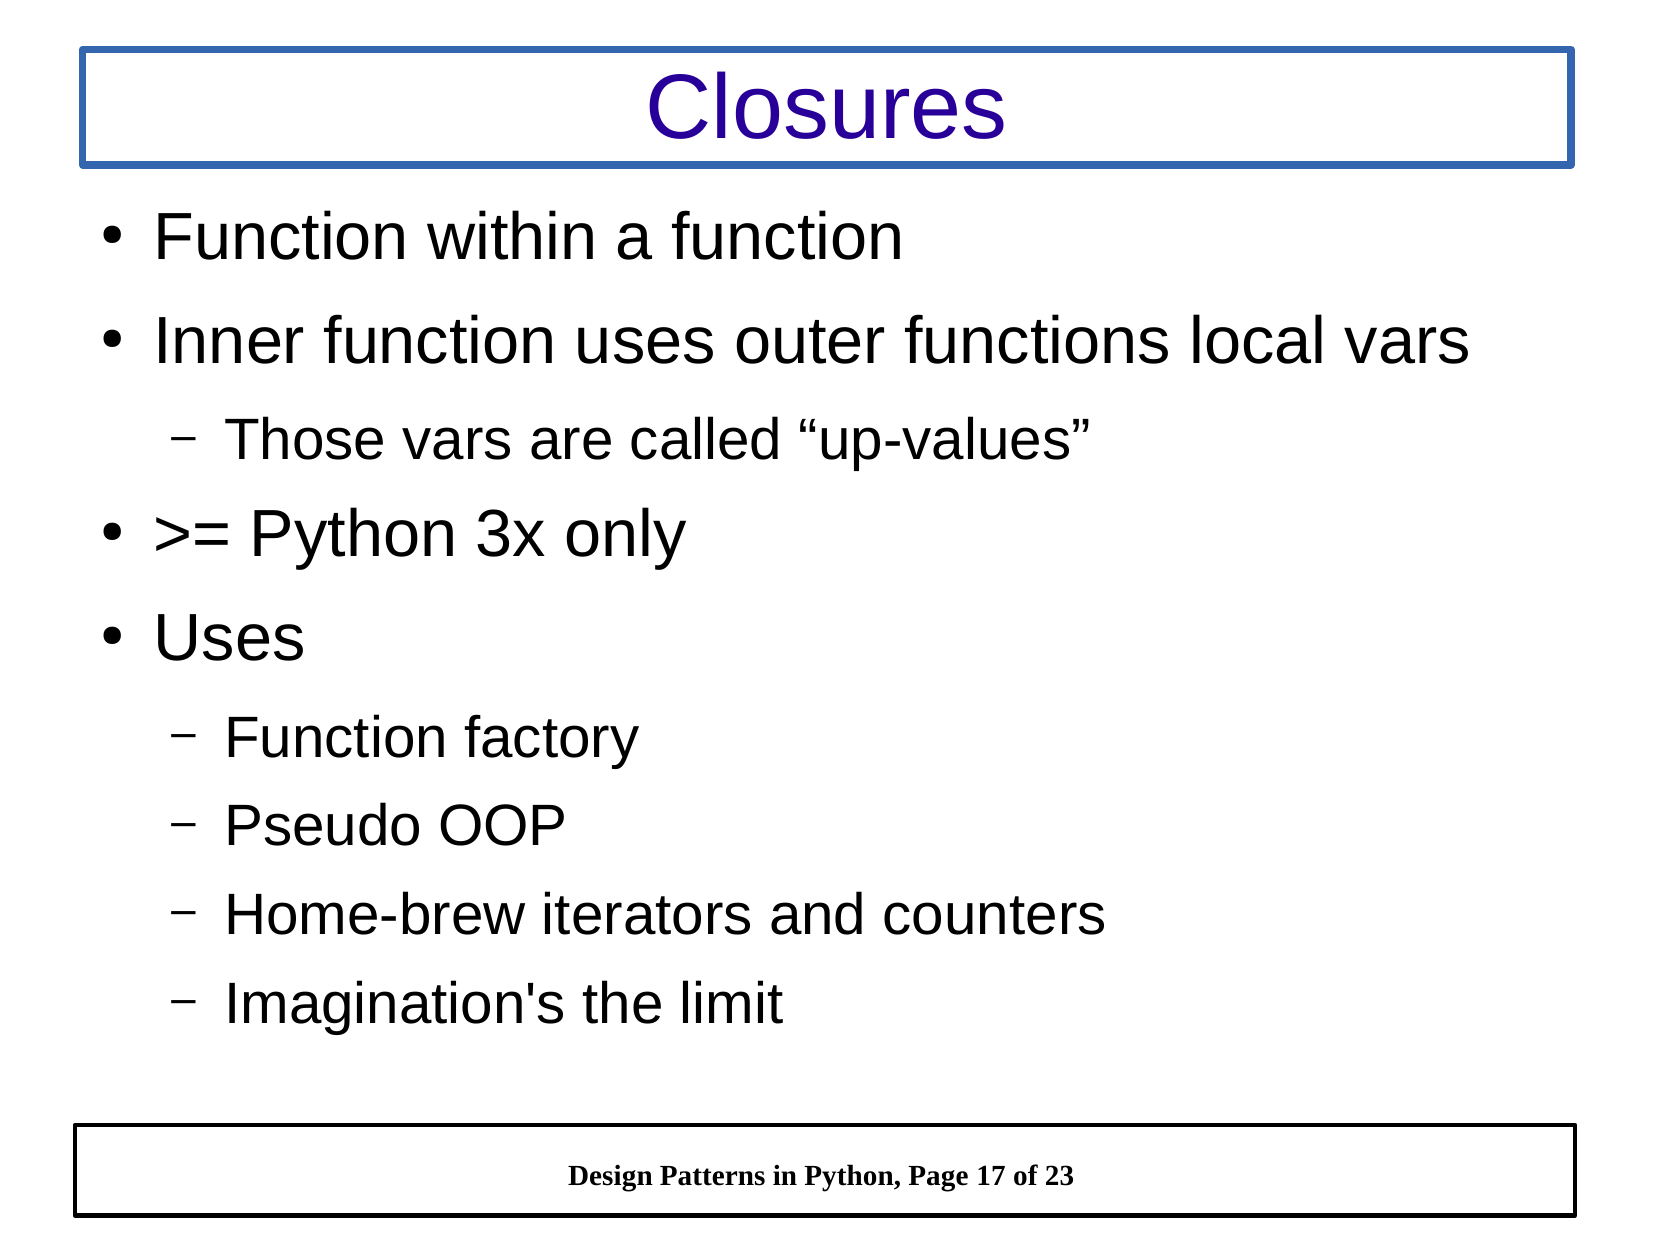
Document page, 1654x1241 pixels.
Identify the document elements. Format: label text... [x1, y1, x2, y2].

list Function within a function Inner function uses outer functions local vars Those vars are called “up-values” >= Python 3x only Uses Function factory Pseudo OOP Home-brew iterators and counters Imagination's the limit [82, 198, 1571, 1081]
title Closures [82, 49, 1571, 166]
